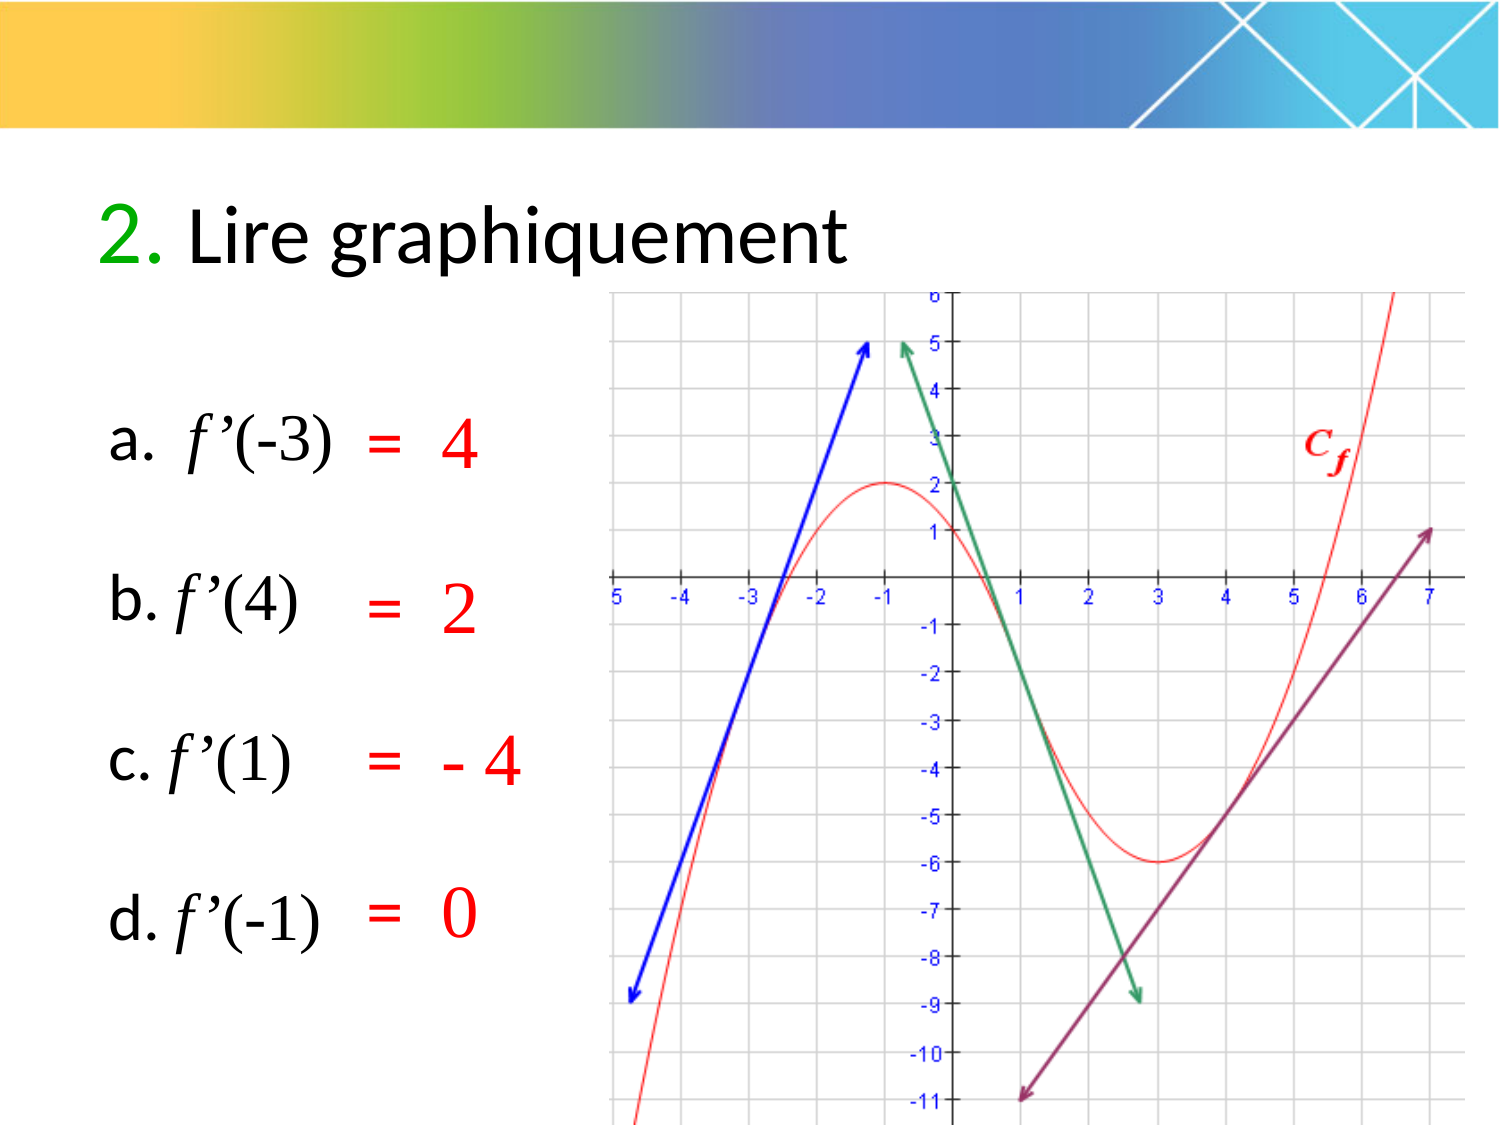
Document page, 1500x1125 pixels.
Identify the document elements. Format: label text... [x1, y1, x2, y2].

text_box = - 4 [351, 703, 633, 808]
picture [0, 0, 1500, 130]
title 2. Lire graphiquement [82, 164, 1500, 305]
text_box a. f’(-3) b. f’(4) c. f’(1) d. f’(-1) [93, 386, 609, 1042]
text_box = 4 [351, 386, 633, 492]
text_box = 0 [351, 855, 633, 961]
text_box = 2 [351, 550, 633, 656]
picture [609, 292, 1465, 1125]
